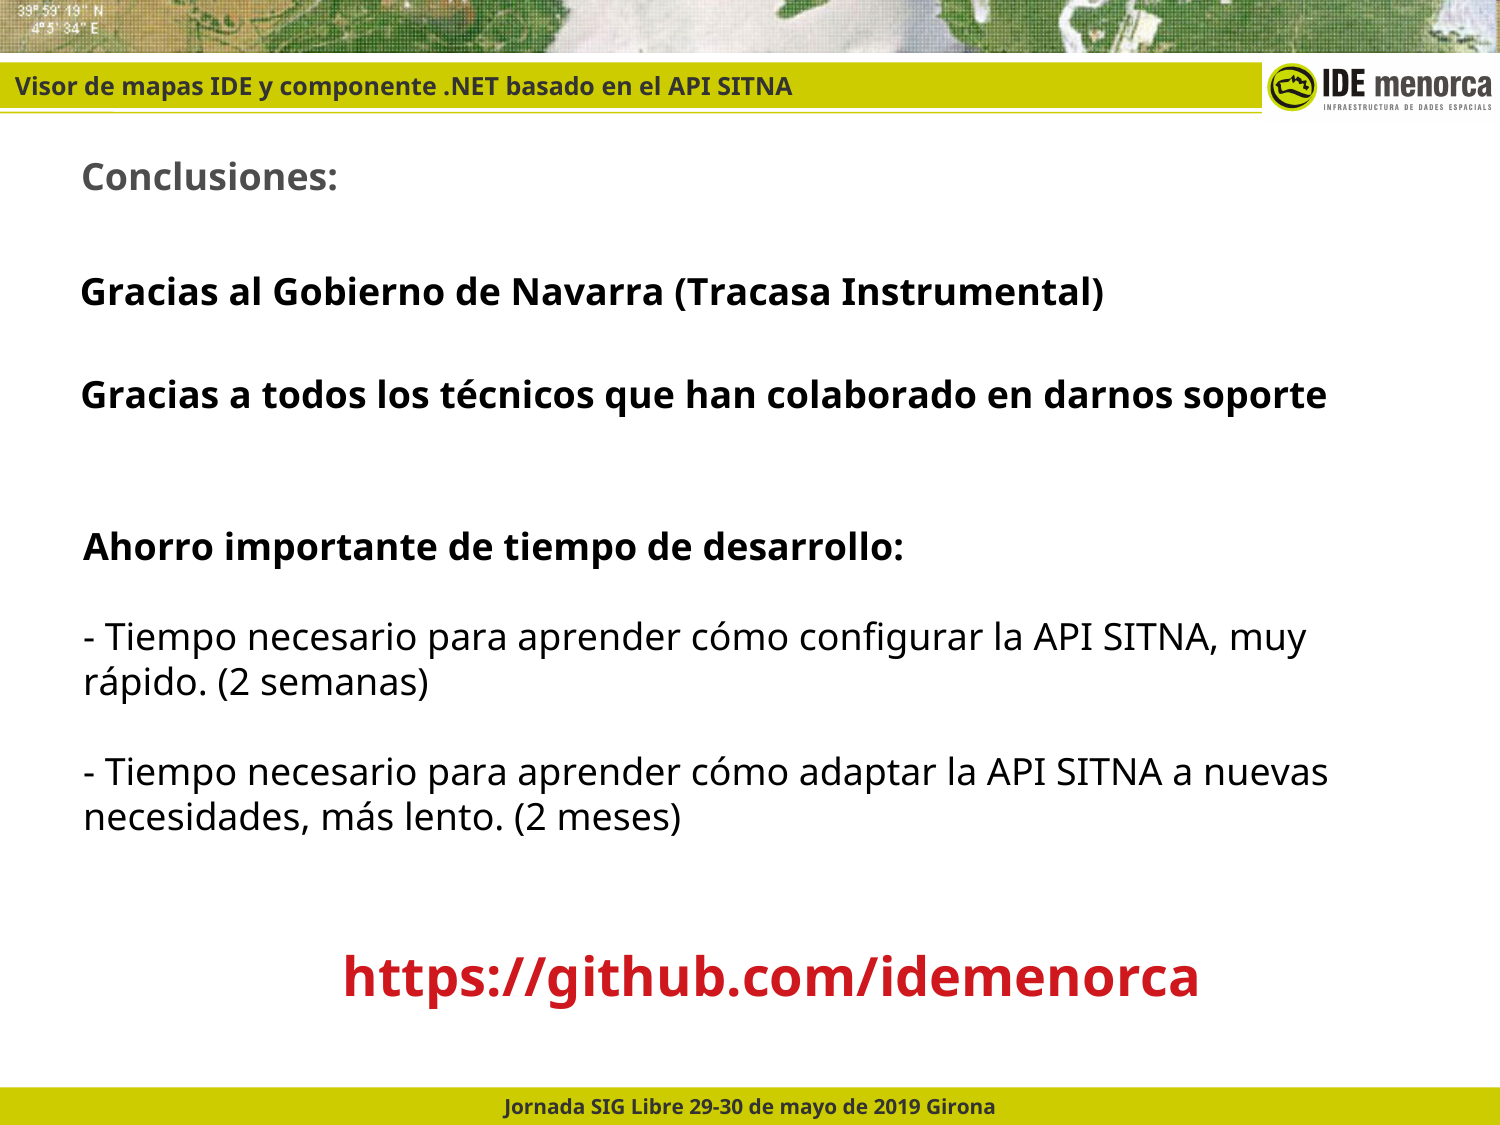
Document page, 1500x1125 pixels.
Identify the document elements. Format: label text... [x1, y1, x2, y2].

text_box Conclusiones: [66, 145, 1420, 206]
picture [0, 0, 1500, 126]
text_box Gracias al Gobierno de Navarra (Tracasa Instrumental) [64, 259, 1471, 321]
text_box Visor de mapas IDE y componente .NET basado en el API SITNA [0, 62, 1262, 108]
text_box Gracias a todos los técnicos que han colaborado en darnos soporte [65, 363, 1472, 425]
text_box https://github.com/idemenorca [69, 934, 1476, 1016]
text_box Ahorro importante de tiempo de desarrollo: - Tiempo necesario para aprender cómo configurar la API SITNA, muy rápido. (2 semanas) - Tiempo necesario para aprender cómo adaptar la API SITNA a nuevas necesidades, más lento. (2 meses) [68, 515, 1439, 847]
text_box Jornada SIG Libre 29-30 de mayo de 2019 Girona [0, 1087, 1500, 1125]
